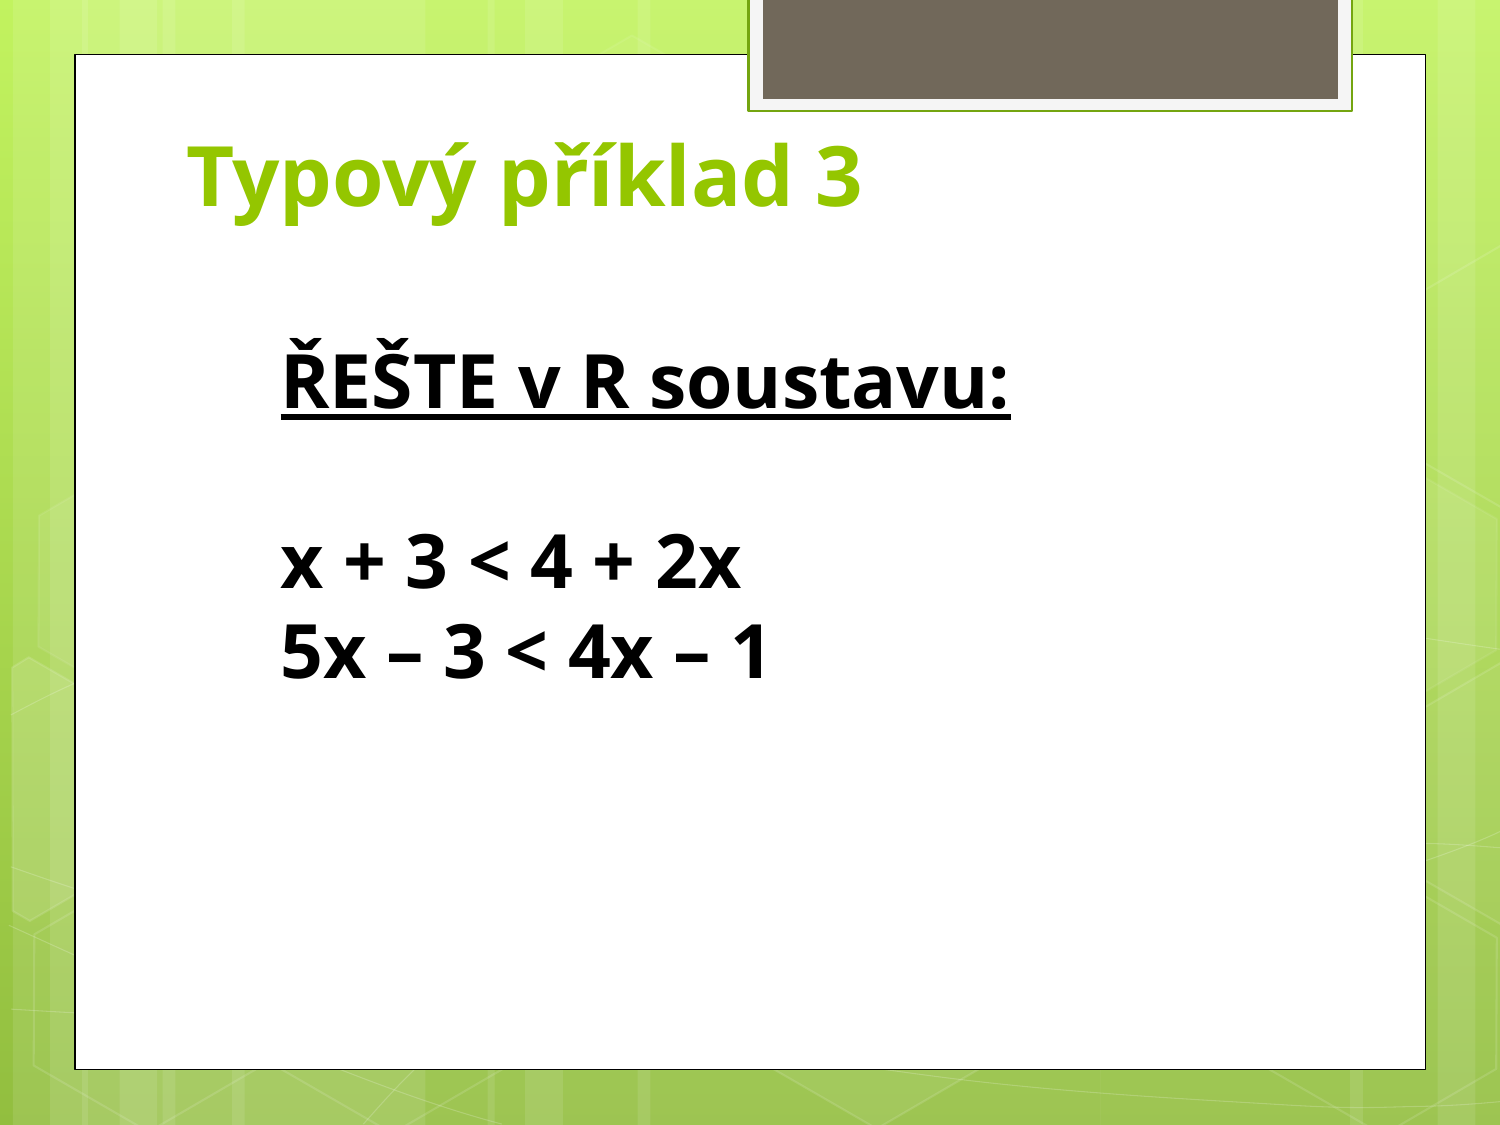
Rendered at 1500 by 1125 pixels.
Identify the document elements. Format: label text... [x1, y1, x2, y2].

text_box ŘEŠTE v R soustavu: x + 3 < 4 + 2x 5x – 3 < 4x – 1 [266, 326, 1140, 701]
title Typový příklad 3 [171, 42, 1415, 231]
